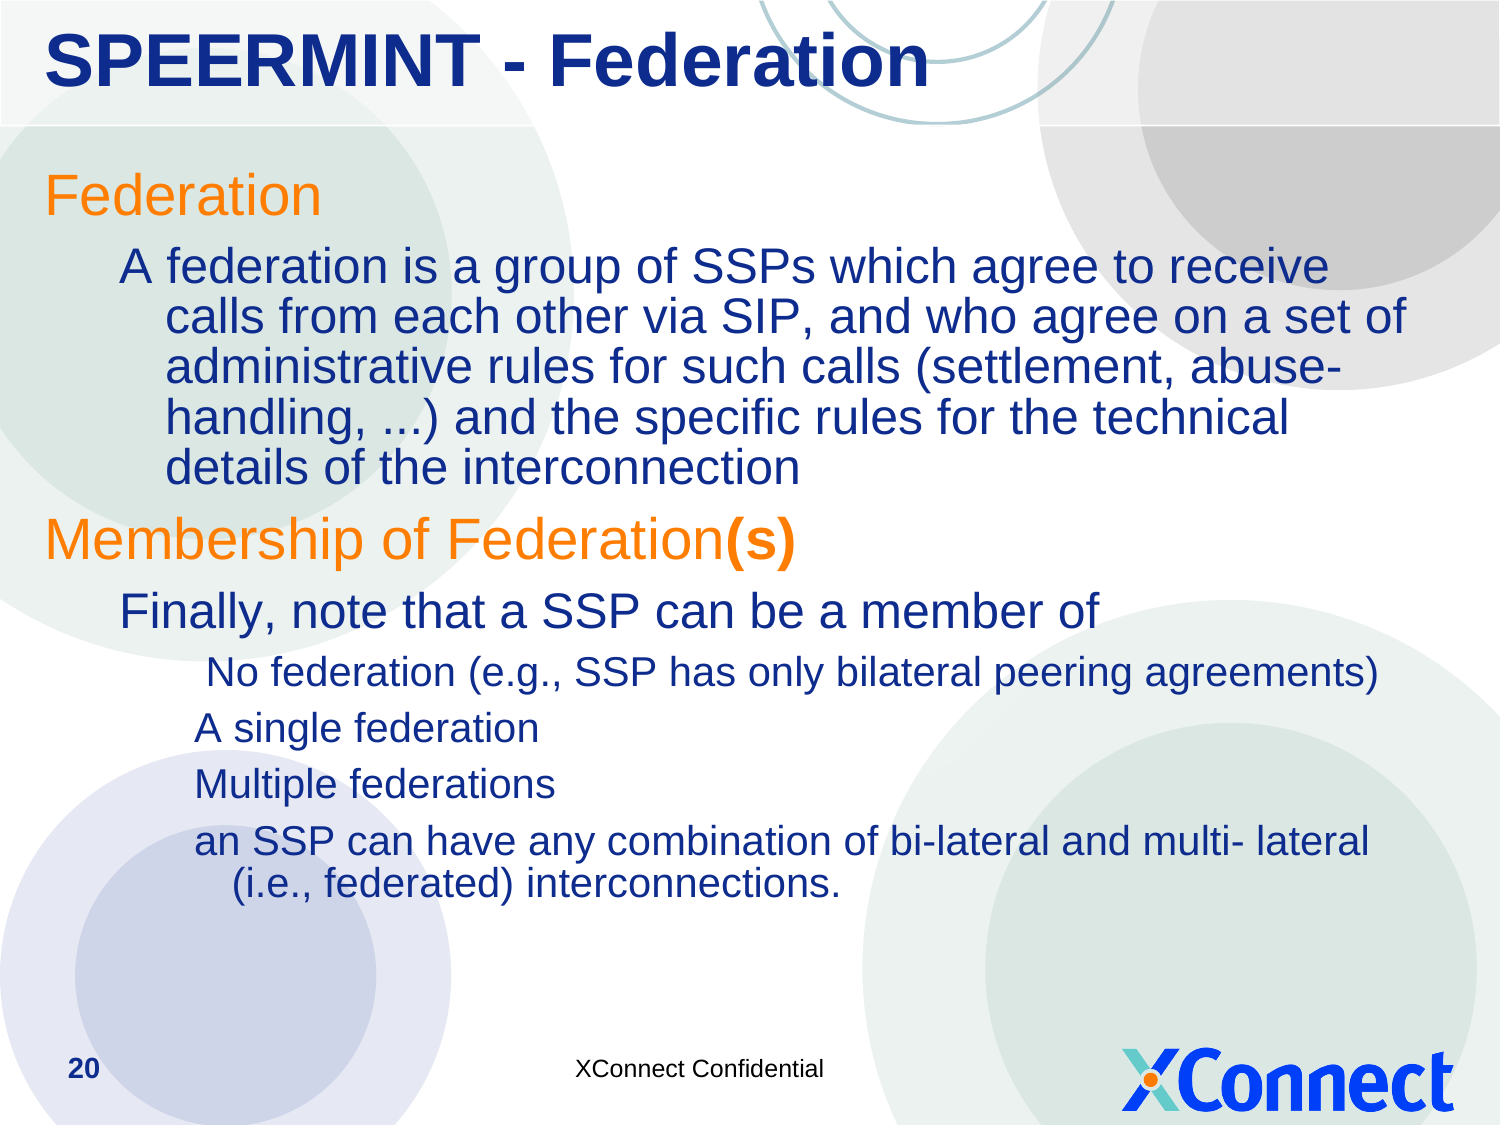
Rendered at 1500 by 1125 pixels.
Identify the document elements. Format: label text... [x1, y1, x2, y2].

list Federation A federation is a group of SSPs which agree to receive calls from each other via SIP, and who agree on a set of administrative rules for such calls (settlement, abuse-handling, ...) and the specific rules for the technical details of the interconnection Membership of Federation(s) Finally, note that a SSP can be a member of No federation (e.g., SSP has only bilateral peering agreements) A single federation Multiple federations an SSP can have any combination of bi-lateral and multi- lateral (i.e., federated) interconnections. [29, 160, 1459, 1024]
picture [1116, 1042, 1459, 1118]
title SPEERMINT - Federation [29, 7, 1483, 114]
